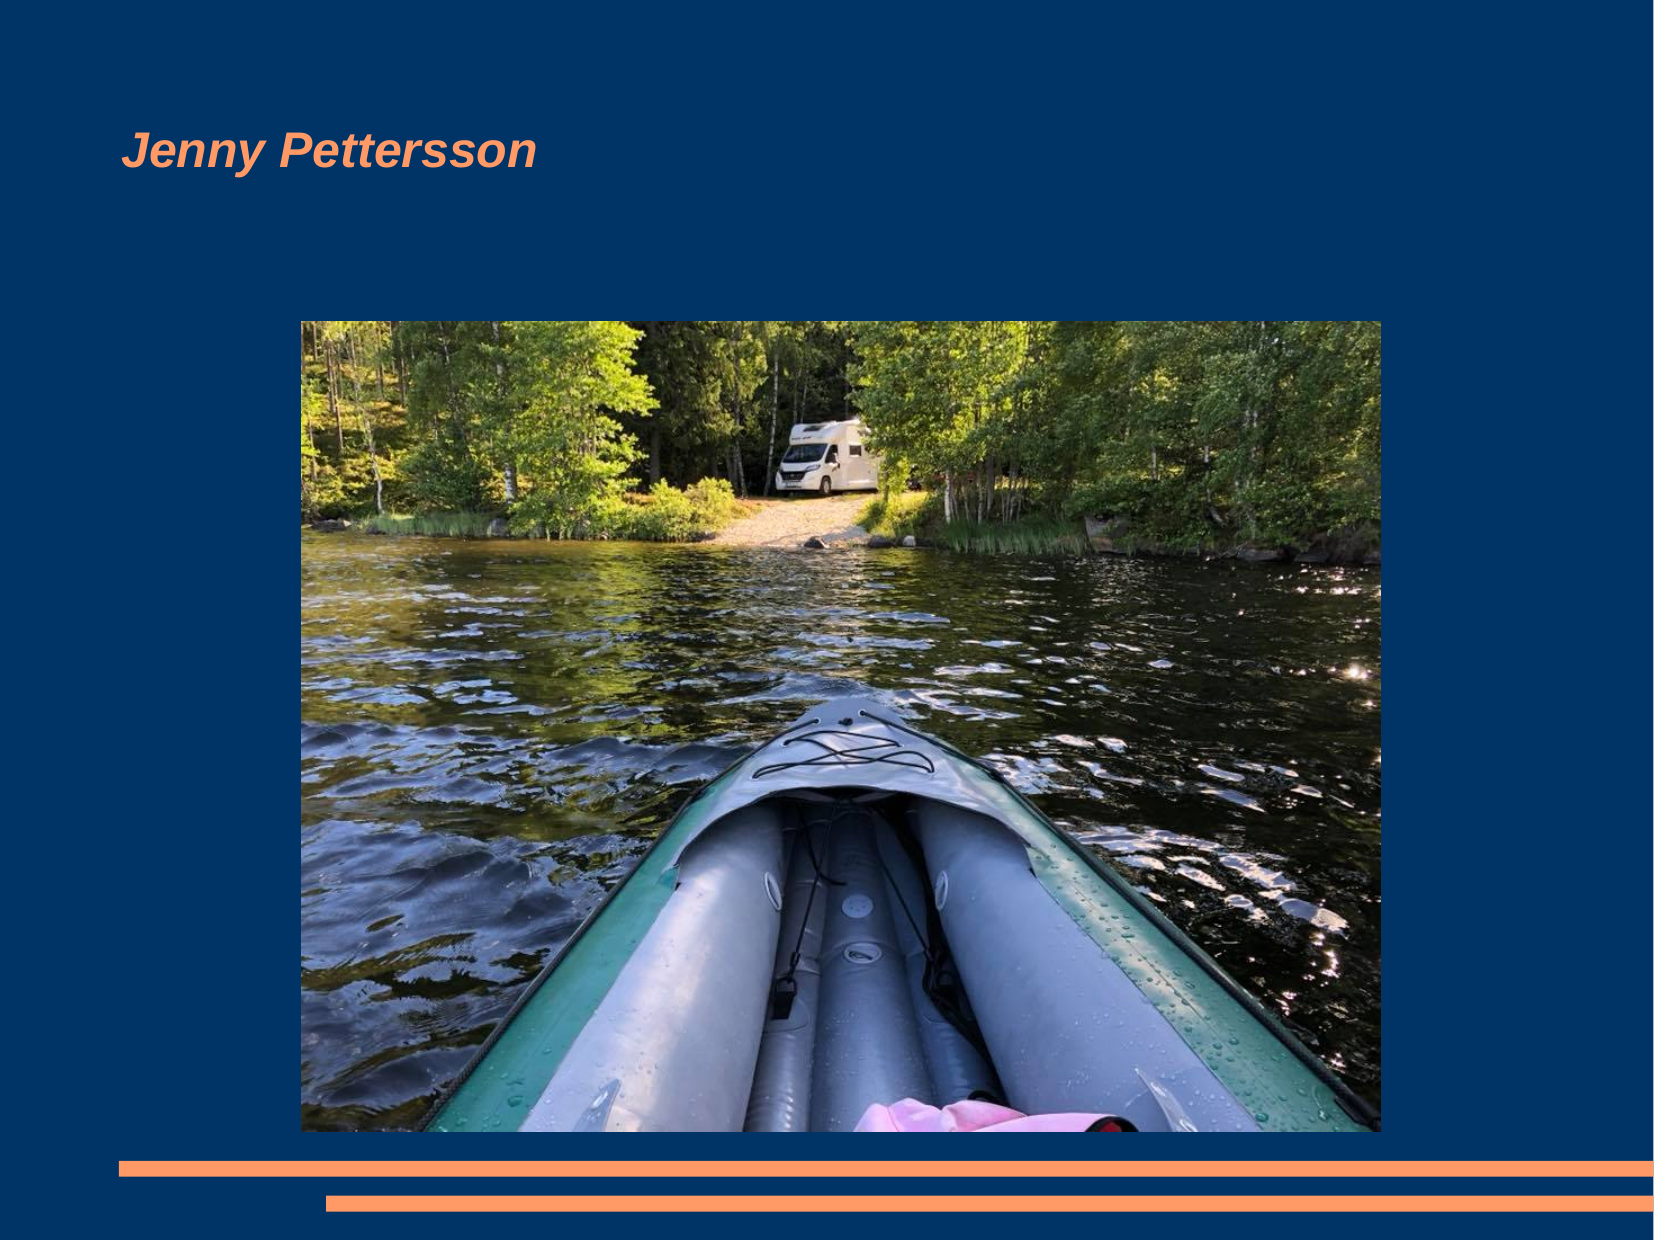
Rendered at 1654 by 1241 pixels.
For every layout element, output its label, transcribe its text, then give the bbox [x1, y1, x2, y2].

picture [301, 321, 1381, 1132]
title Jenny Pettersson [121, 46, 1534, 254]
